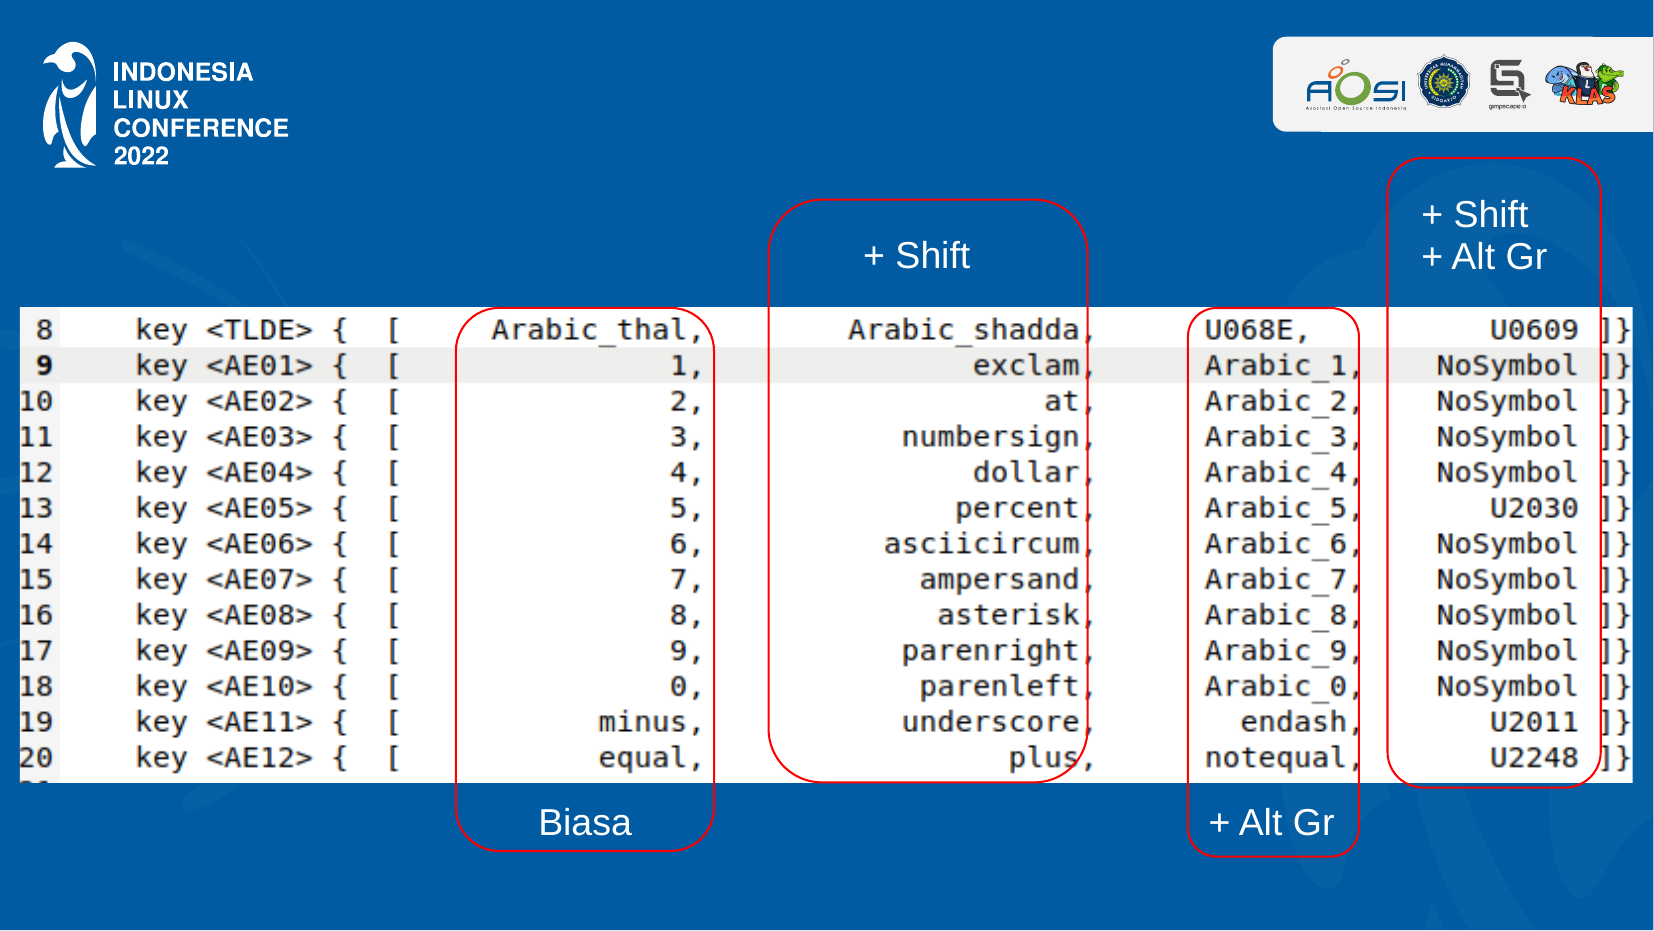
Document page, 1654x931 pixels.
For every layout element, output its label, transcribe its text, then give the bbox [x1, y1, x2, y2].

picture [1189, 310, 1357, 783]
picture [1047, 307, 1208, 783]
text_box + Alt Gr [1193, 794, 1350, 851]
text_box + Shift + Alt Gr [1406, 185, 1585, 285]
picture [1587, 307, 1633, 783]
text_box Biasa [523, 794, 647, 849]
picture [1389, 307, 1599, 783]
text_box + Shift [848, 227, 986, 285]
picture [19, 307, 489, 783]
picture [1417, 54, 1471, 108]
picture [1545, 62, 1624, 105]
picture [1339, 307, 1402, 783]
picture [457, 309, 713, 783]
picture [681, 307, 809, 783]
picture [770, 307, 1086, 781]
